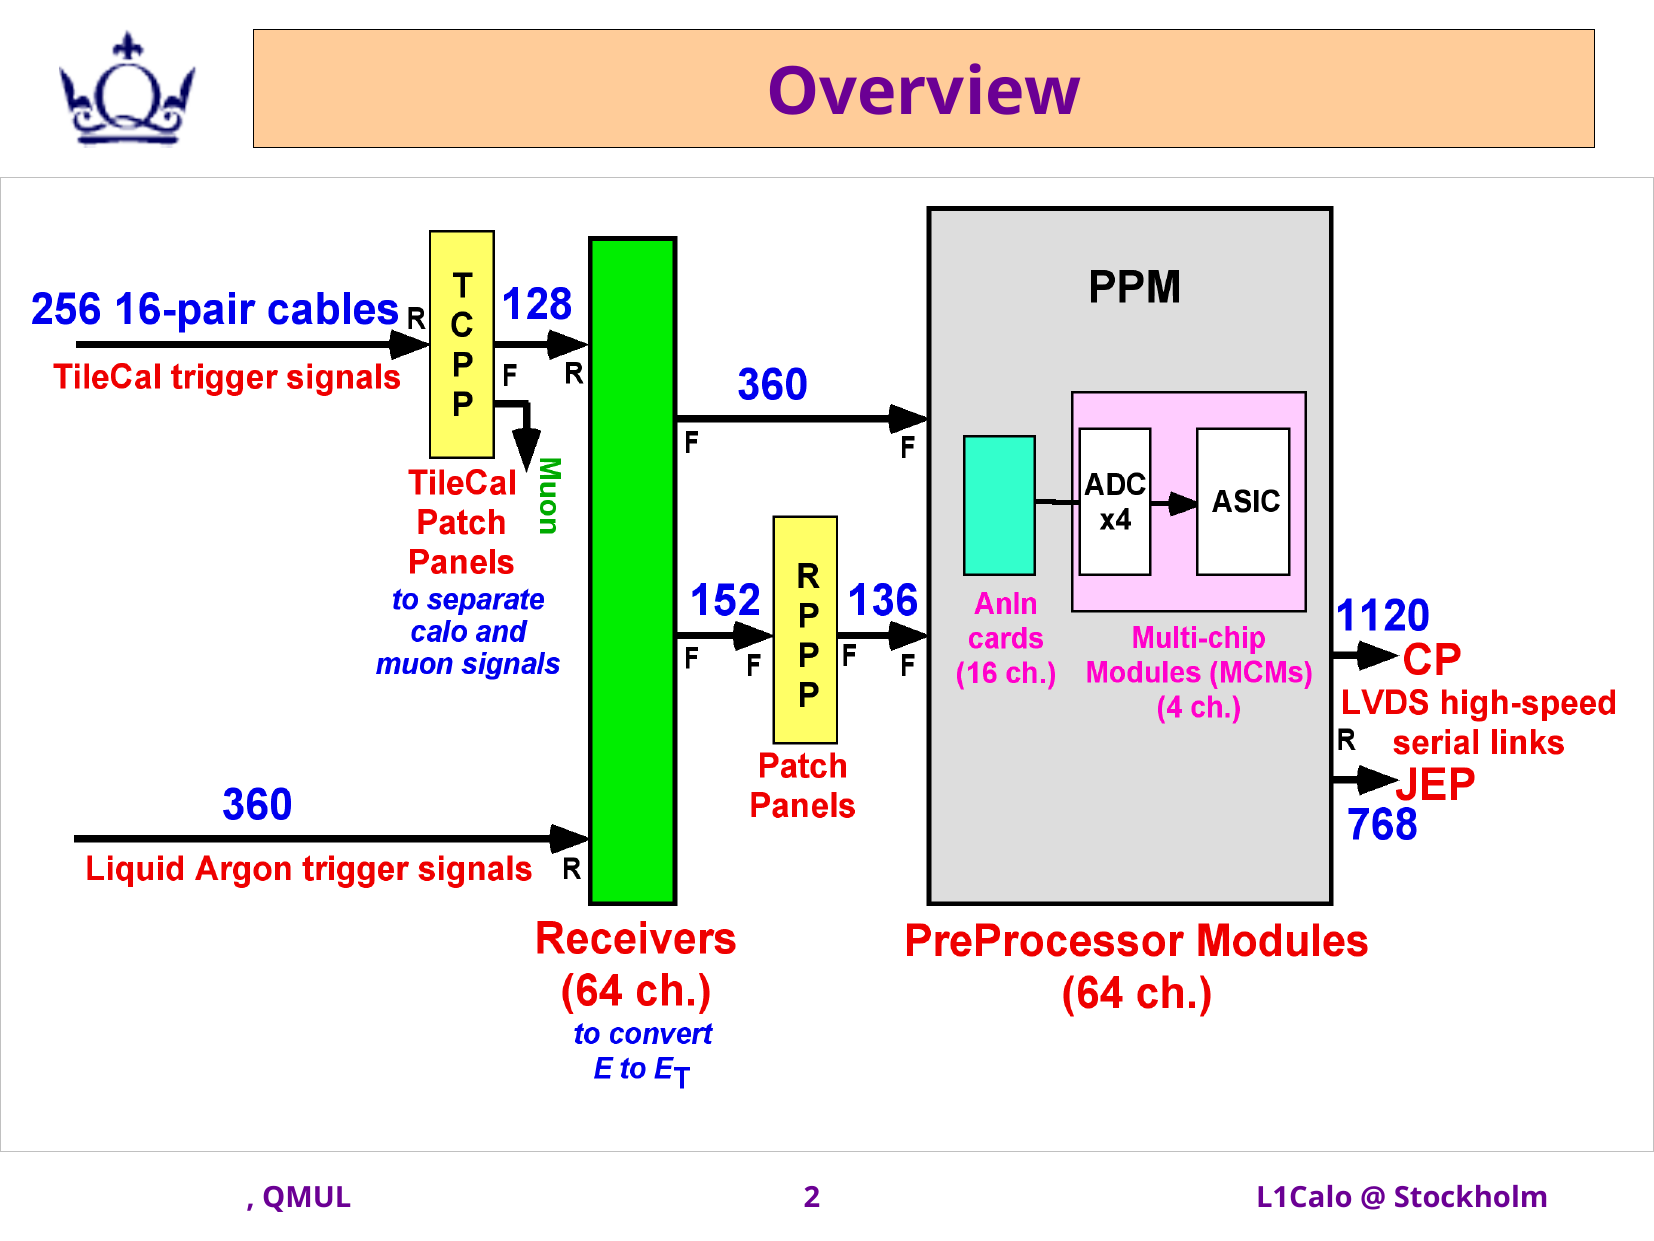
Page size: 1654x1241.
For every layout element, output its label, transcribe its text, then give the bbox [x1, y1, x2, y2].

picture [59, 29, 200, 148]
title Overview [253, 29, 1595, 148]
picture [25, 206, 1622, 1098]
